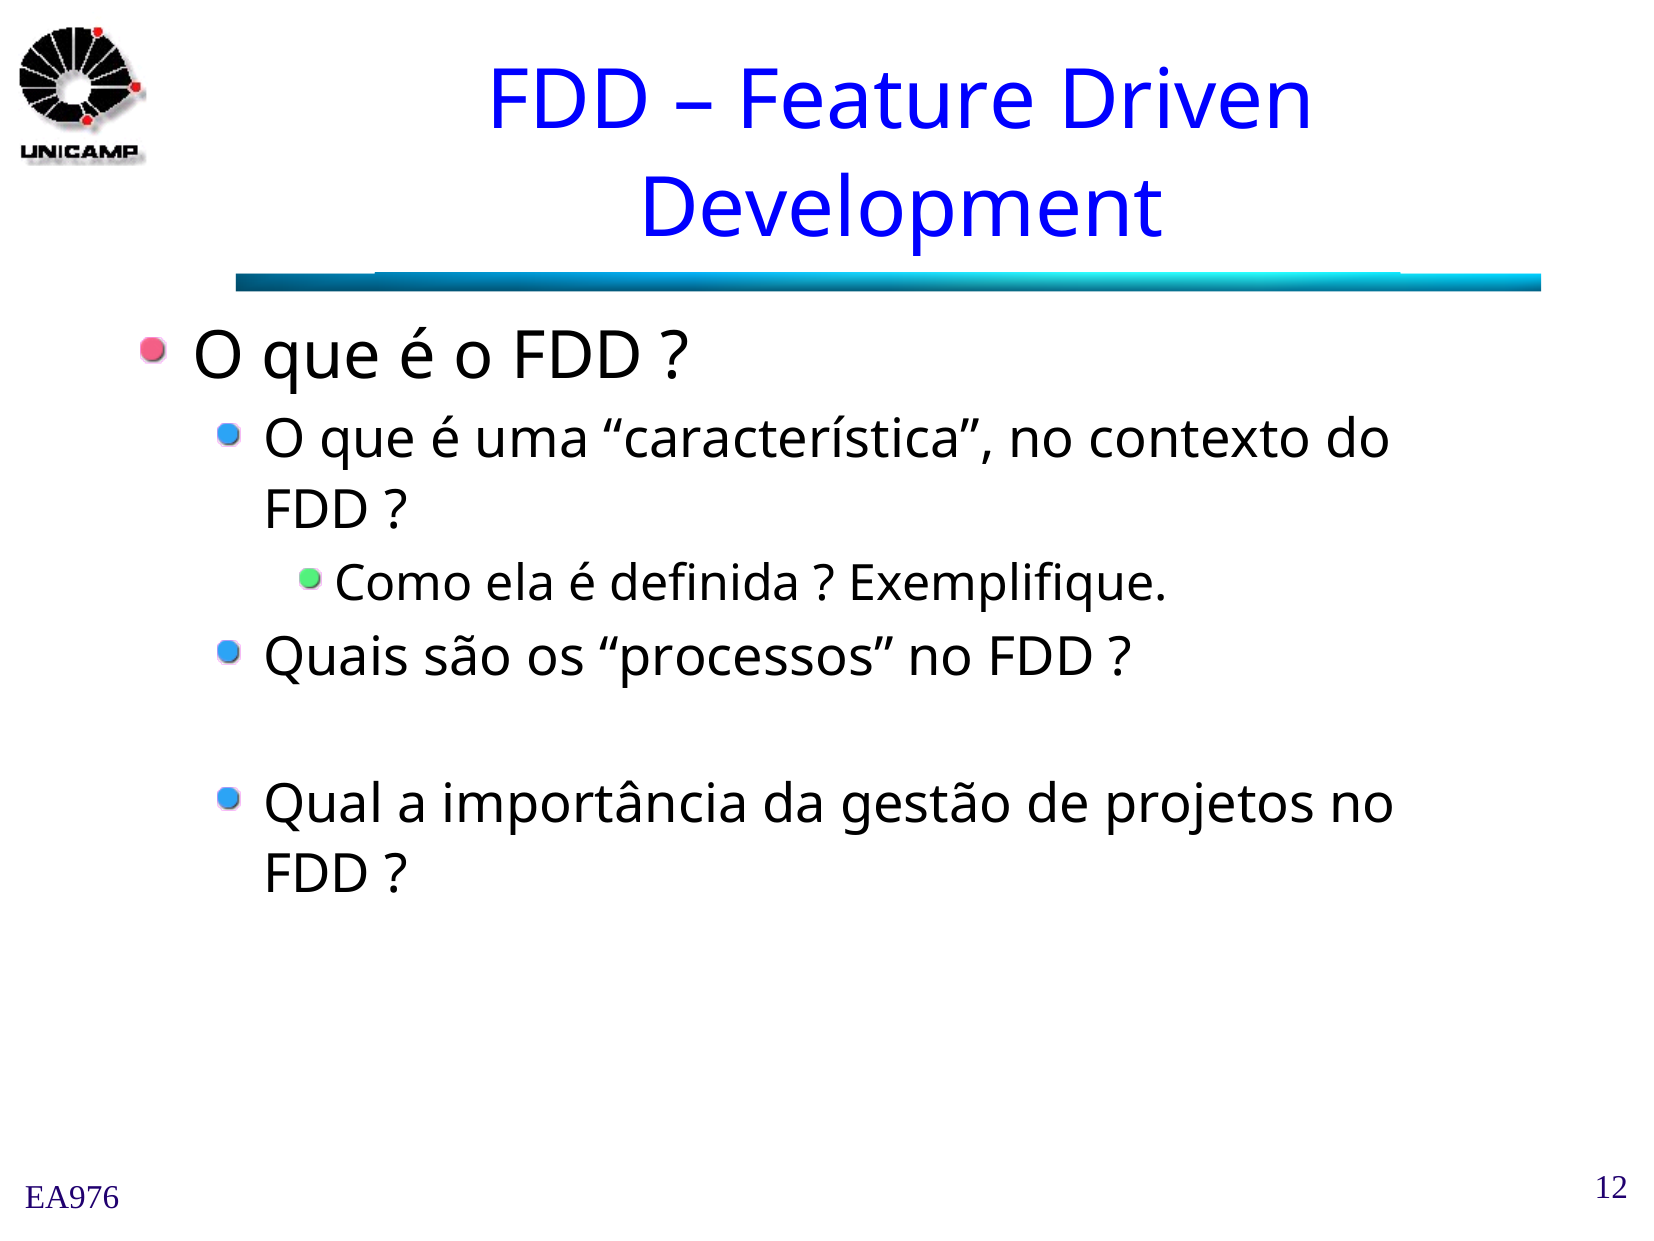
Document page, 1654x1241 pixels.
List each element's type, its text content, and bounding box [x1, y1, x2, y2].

list O que é o FDD ? O que é uma “característica”, no contexto do FDD ? Como ela é definida ? Exemplifique. Quais são os “processos” no FDD ? Qual a importância da gestão de projetos no FDD ? [121, 309, 1534, 1182]
picture [125, 272, 1654, 295]
title FDD – Feature Driven Development [266, 29, 1536, 259]
